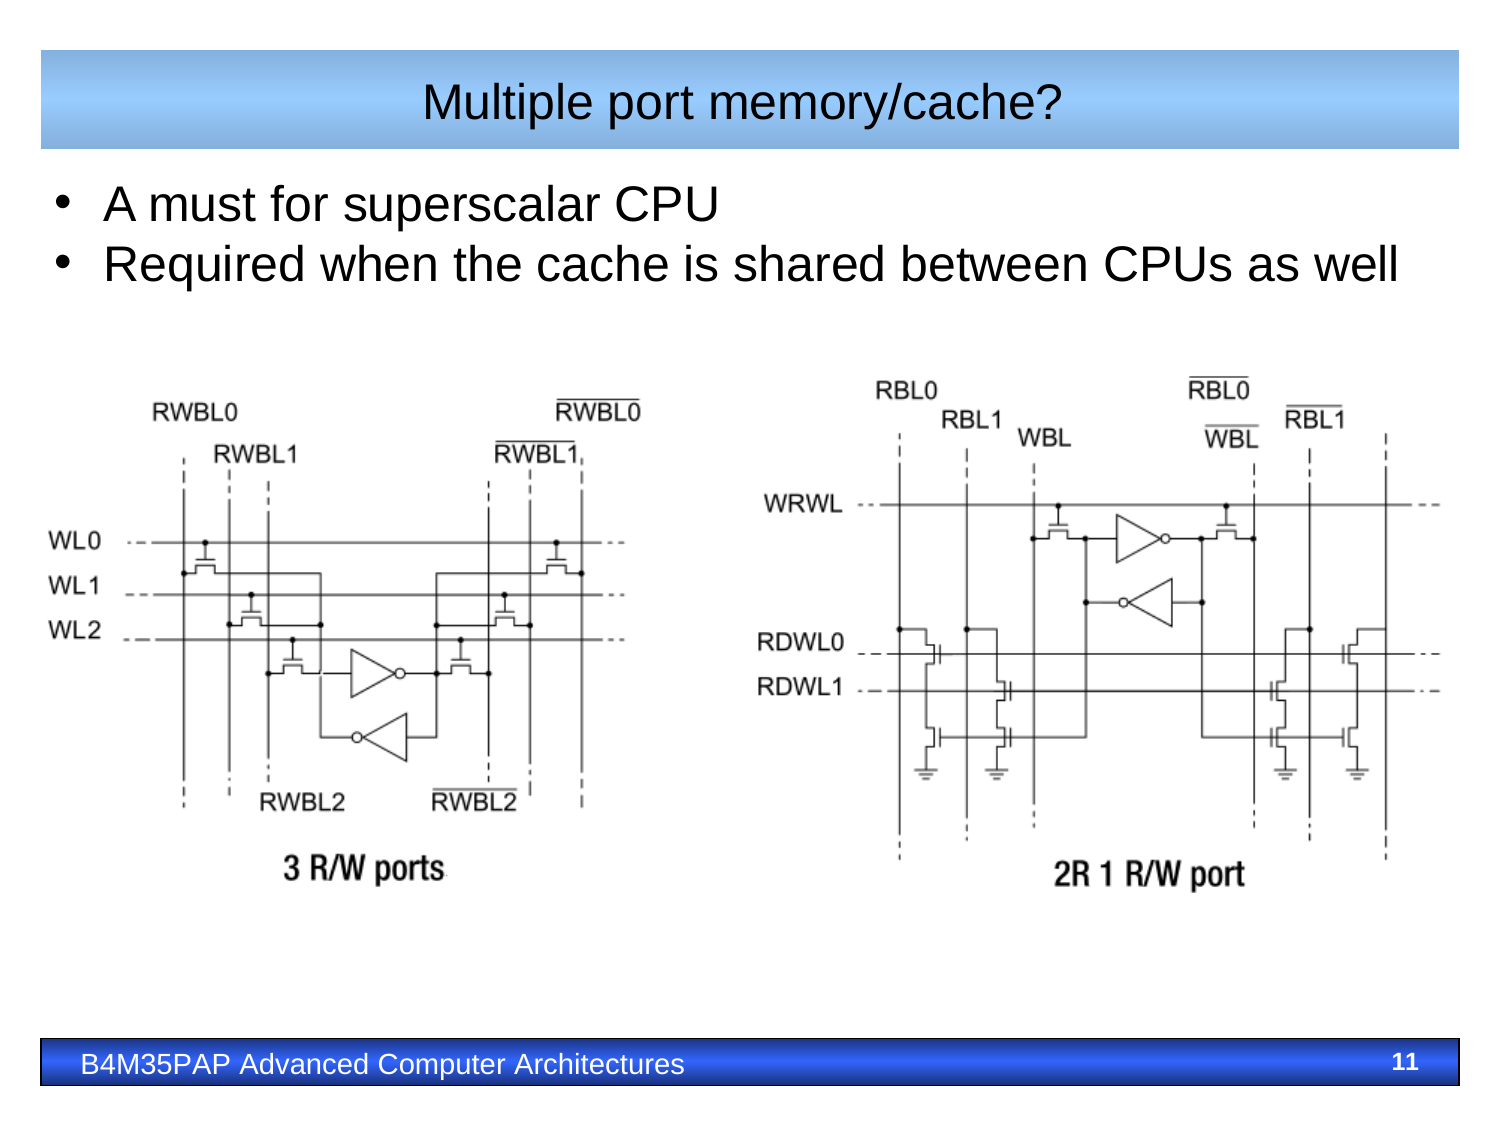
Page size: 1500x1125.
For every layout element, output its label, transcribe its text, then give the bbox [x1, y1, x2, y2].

title Multiple port memory/cache? [41, 50, 1459, 149]
picture [35, 363, 1460, 905]
text_box A must for superscalar CPU Required when the cache is shared between CPUs as well [0, 163, 1477, 419]
